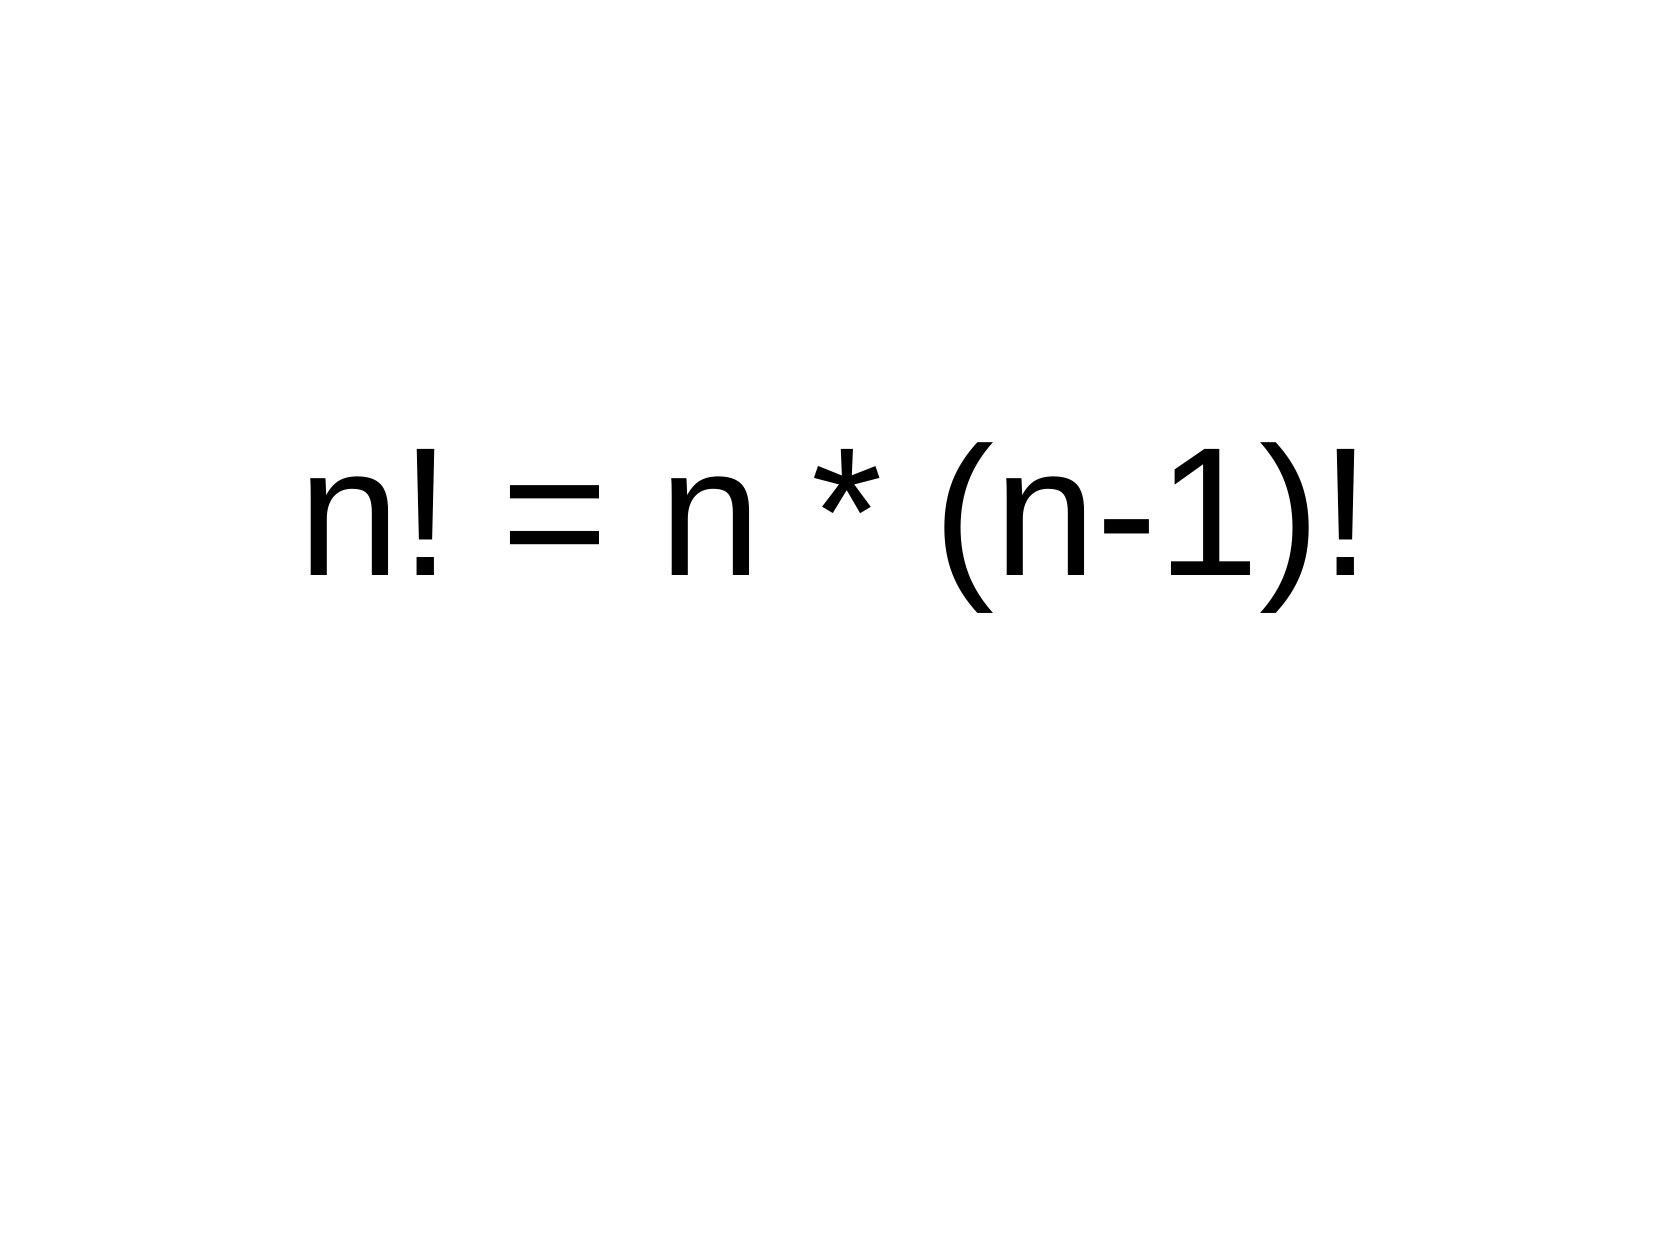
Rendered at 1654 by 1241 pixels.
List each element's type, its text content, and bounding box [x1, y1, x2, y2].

text_box n! = n * (n-1)! [283, 401, 1453, 622]
